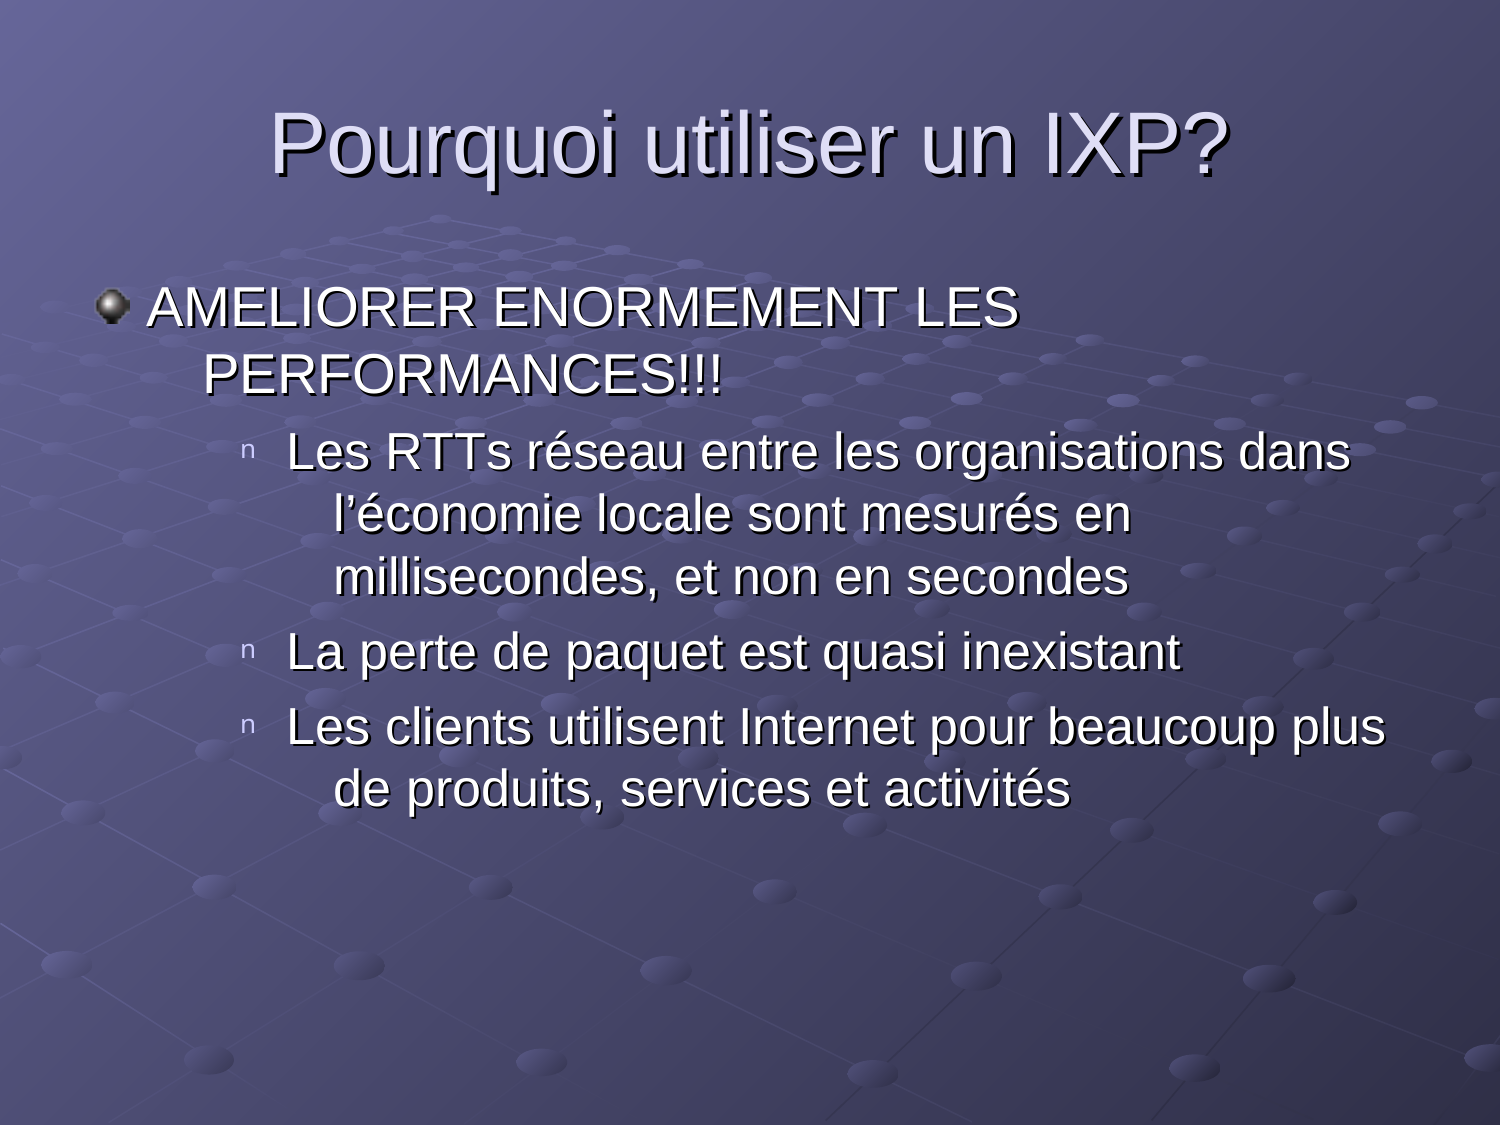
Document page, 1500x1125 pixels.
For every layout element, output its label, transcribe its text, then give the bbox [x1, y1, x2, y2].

list AMELIORER ENORMEMENT LES PERFORMANCES!!! Les RTTs réseau entre les organisations dans l’économie locale sont mesurés en millisecondes, et non en secondes La perte de paquet est quasi inexistant Les clients utilisent Internet pour beaucoup plus de produits, services et activités [75, 262, 1426, 1007]
title Pourquoi utiliser un IXP? [75, 45, 1426, 233]
